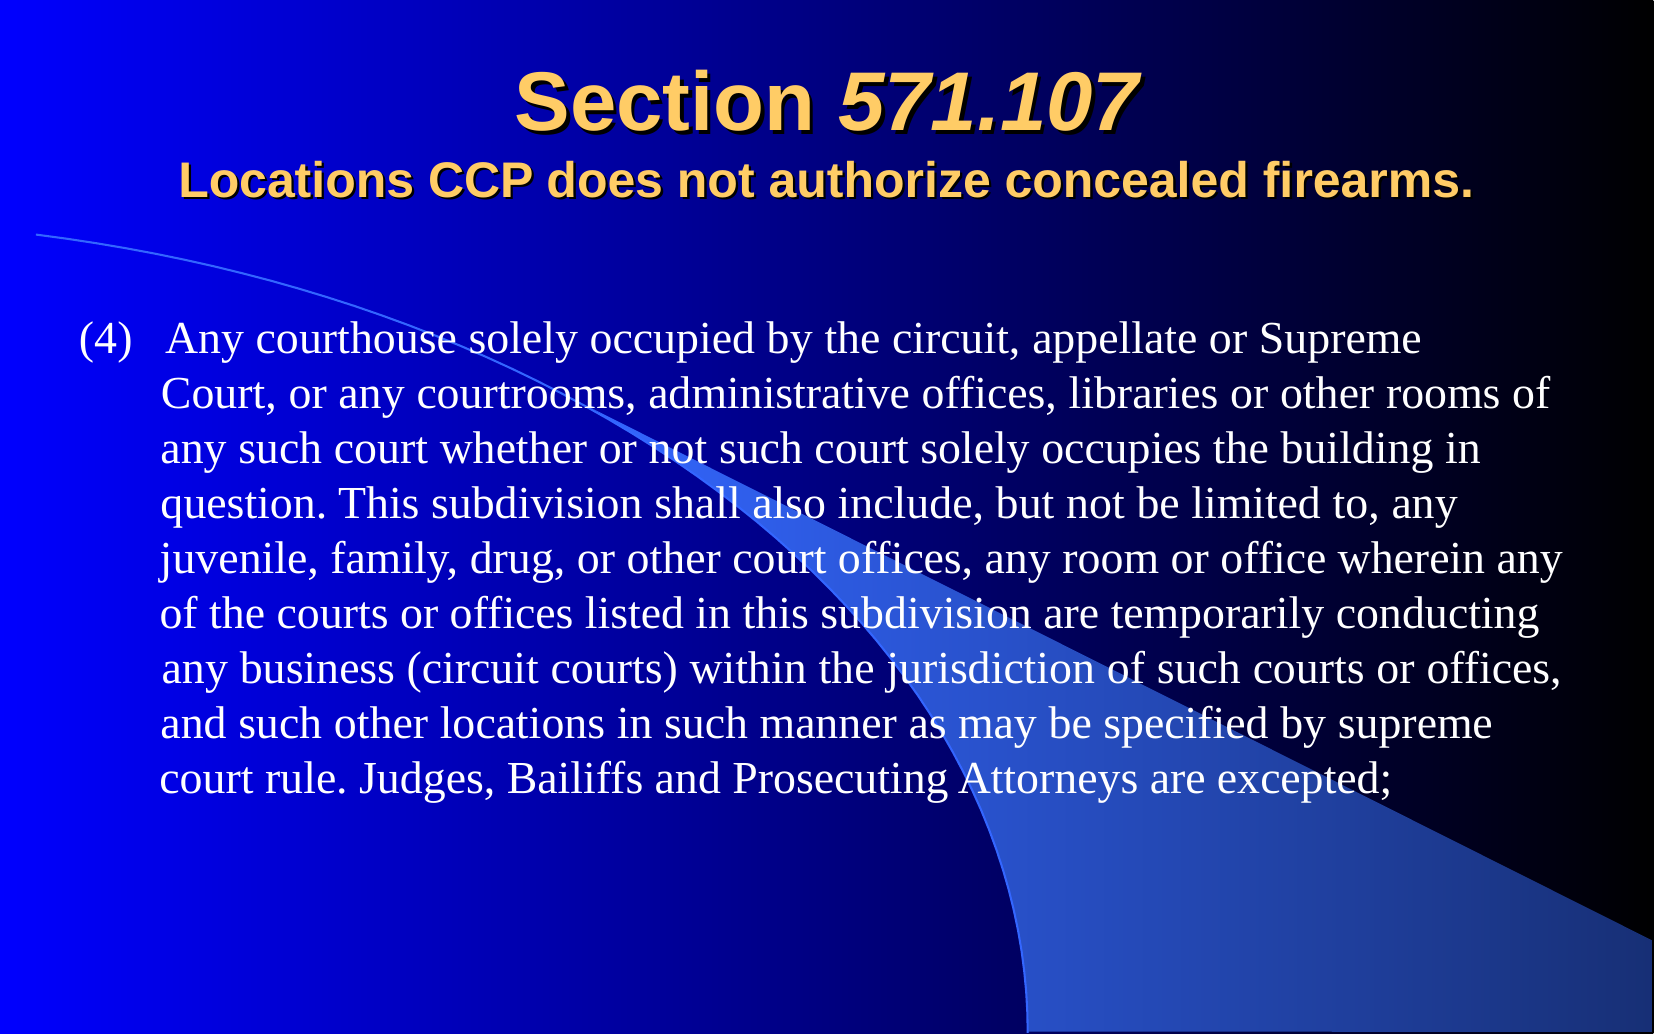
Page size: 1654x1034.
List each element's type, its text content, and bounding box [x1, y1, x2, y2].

list (4) Any courthouse solely occupied by the circuit, appellate or Supreme Court, or any courtrooms, administrative offices, libraries or other rooms of any such court whether or not such court solely occupies the building in question. This subdivision shall also include, but not be limited to, any juvenile, family, drug, or other court offices, any room or office wherein any of the courts or offices listed in this subdivision are temporarily conducting any business (circuit courts) within the jurisdiction of such courts or offices, and such other locations in such manner as may be specified by supreme court rule. Judges, Bailiffs and Prosecuting Attorneys are excepted; [64, 300, 1591, 839]
title Section 571.107 Locations CCP does not authorize concealed firearms. [82, 39, 1571, 216]
